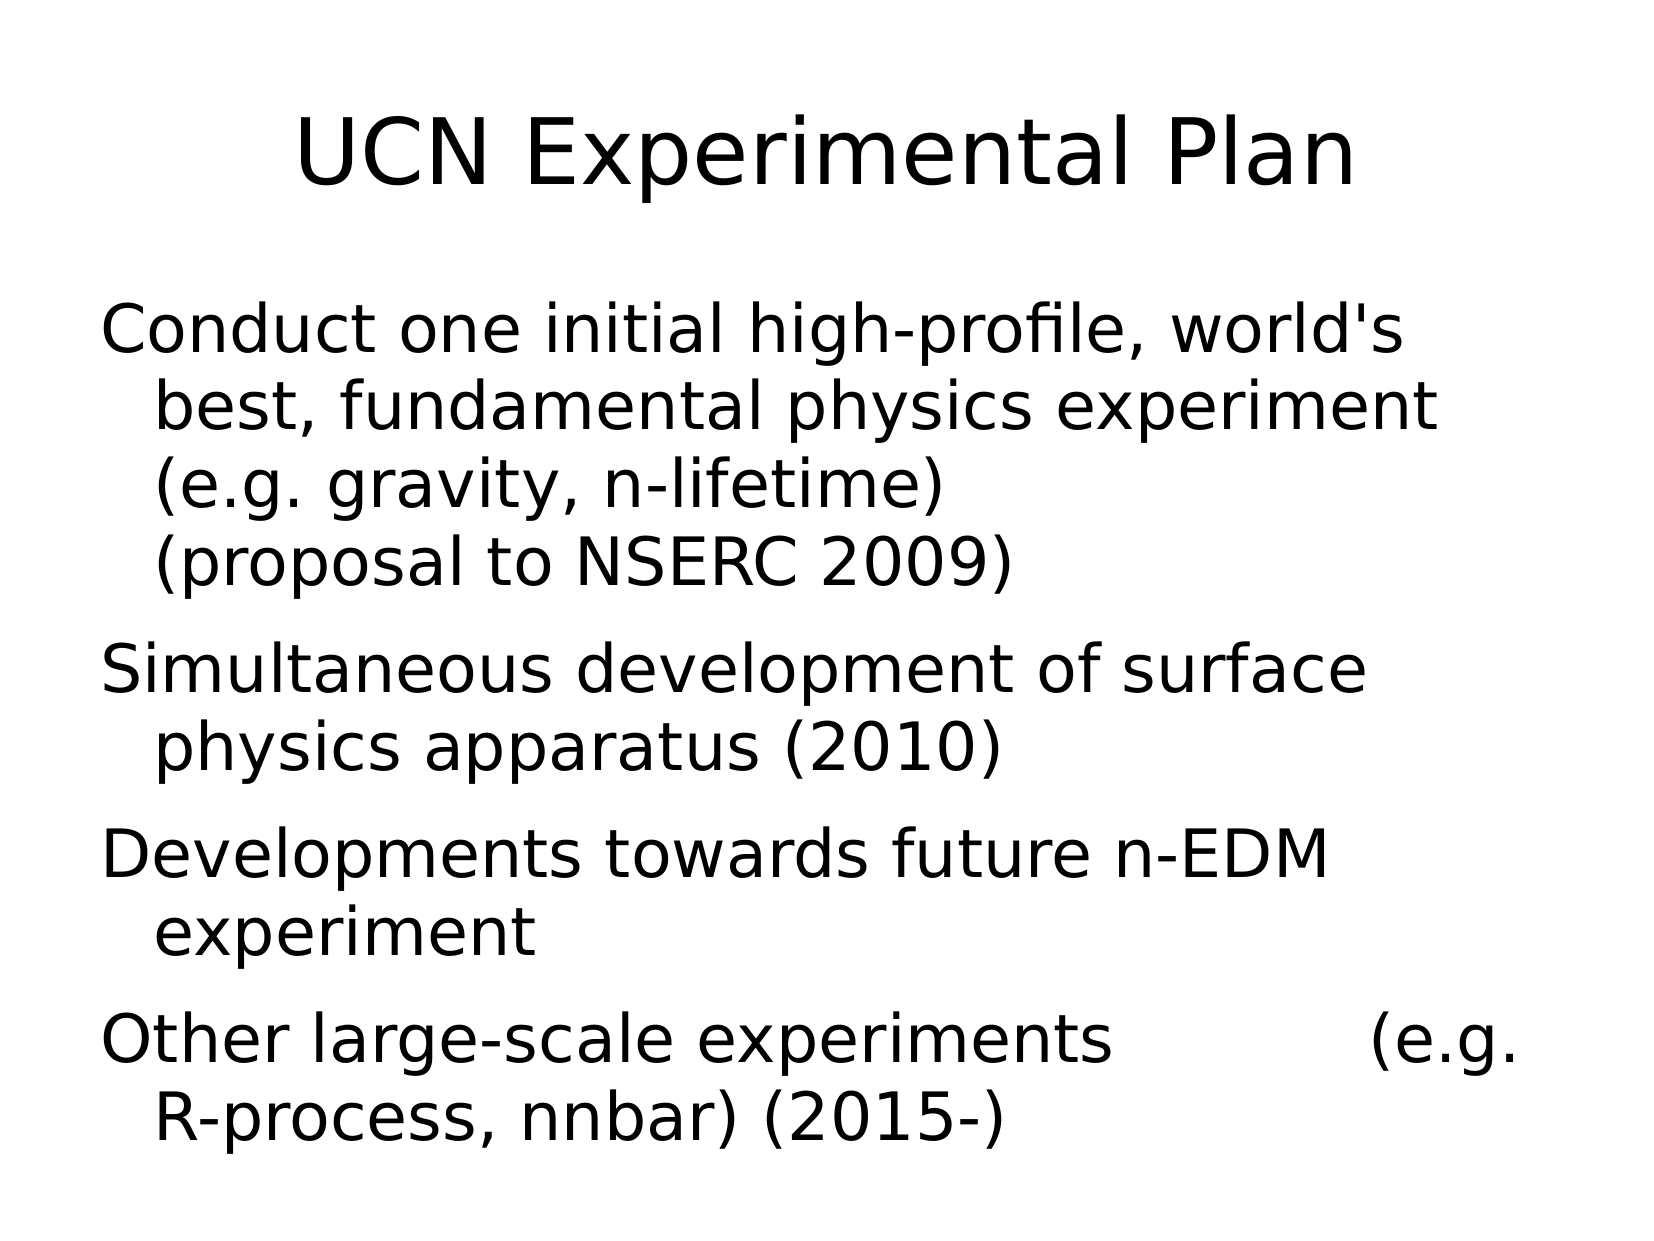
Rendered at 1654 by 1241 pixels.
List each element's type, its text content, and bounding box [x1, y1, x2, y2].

list Conduct one initial high-profile, world's best, fundamental physics experiment (e.g. gravity, n-lifetime) (proposal to NSERC 2009) Simultaneous development of surface physics apparatus (2010) Developments towards future n-EDM experiment Other large-scale experiments (e.g. R-process, nnbar) (2015-) [82, 290, 1571, 1157]
title UCN Experimental Plan [82, 56, 1571, 250]
